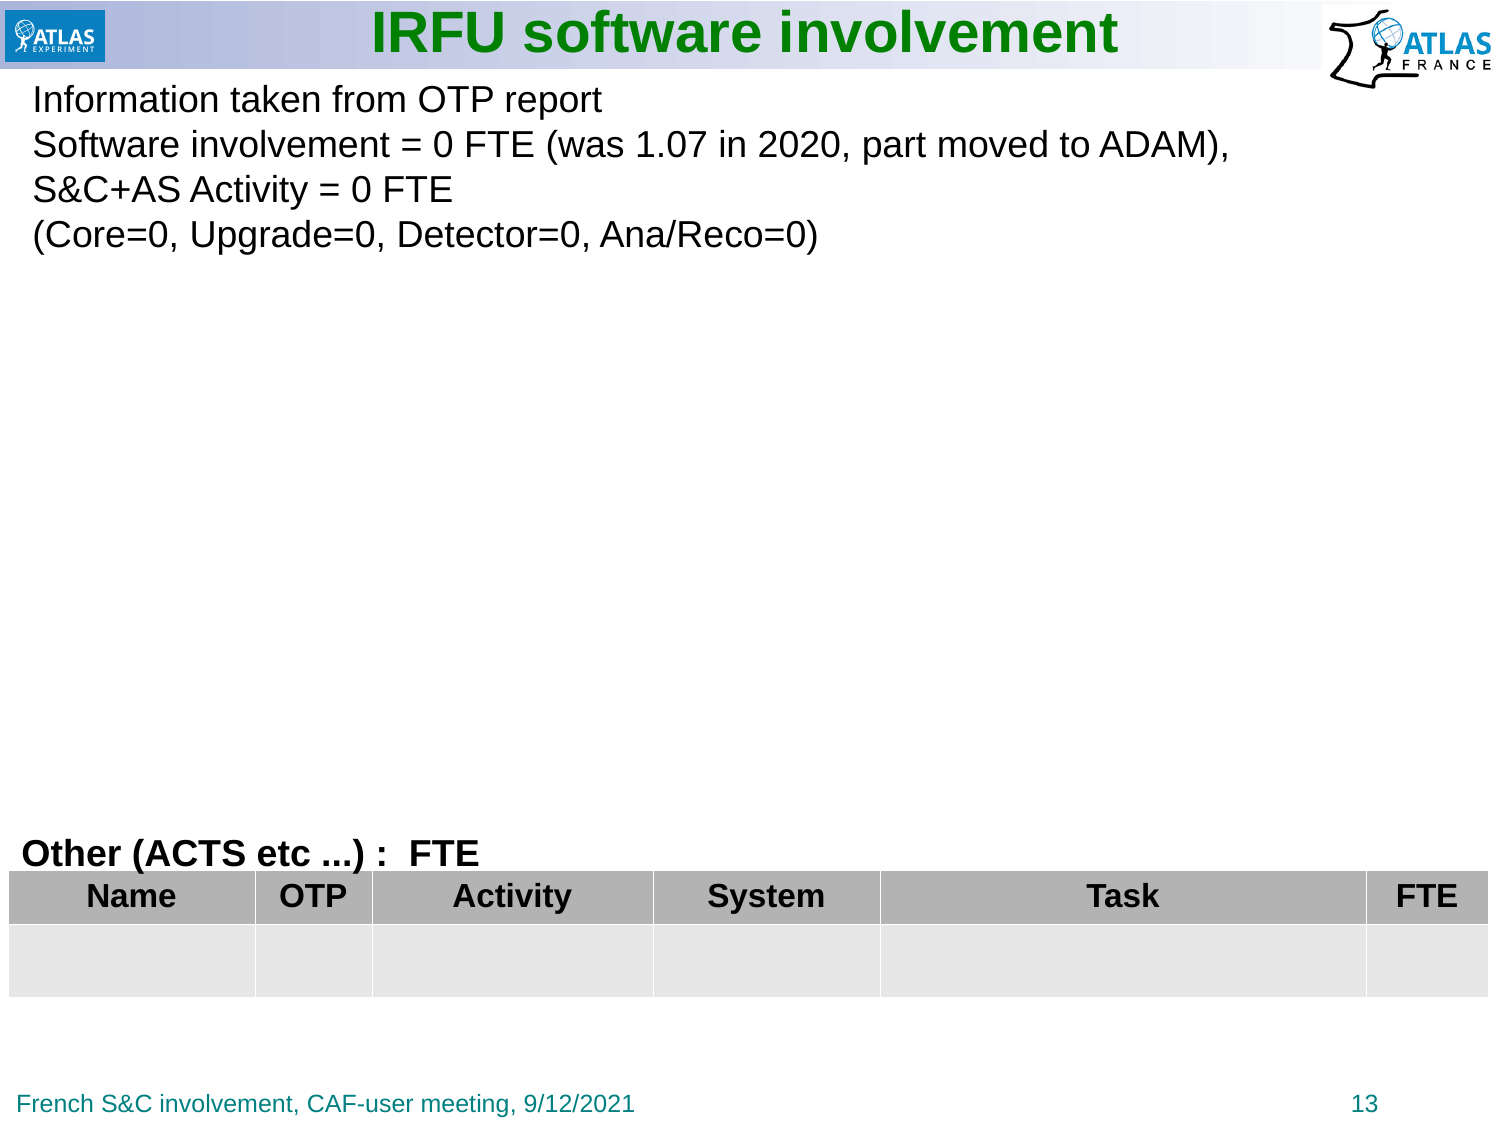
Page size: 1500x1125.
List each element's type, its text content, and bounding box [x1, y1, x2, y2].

table_cell [1367, 925, 1488, 997]
text_box Information taken from OTP report Software involvement = 0 FTE (was 1.07 in 2020, part moved to ADAM), S&C+AS Activity = 0 FTE (Core=0, Upgrade=0, Detector=0, Ana/Reco=0) [17, 67, 1500, 247]
table_header System [654, 918, 880, 924]
text_box Other (ACTS etc ...) : FTE [6, 821, 1188, 918]
table_cell [9, 925, 255, 997]
table_cell [256, 925, 372, 997]
table_cell [373, 925, 653, 997]
table_header Activity [373, 918, 653, 924]
table_cell [654, 925, 880, 997]
table_header Task [881, 871, 1366, 924]
table_header OTP [256, 918, 372, 924]
table_header FTE [1367, 871, 1488, 924]
table_header Name [9, 918, 255, 924]
table_cell [881, 925, 1366, 997]
text_box IRFU software involvement [5, 0, 1500, 118]
